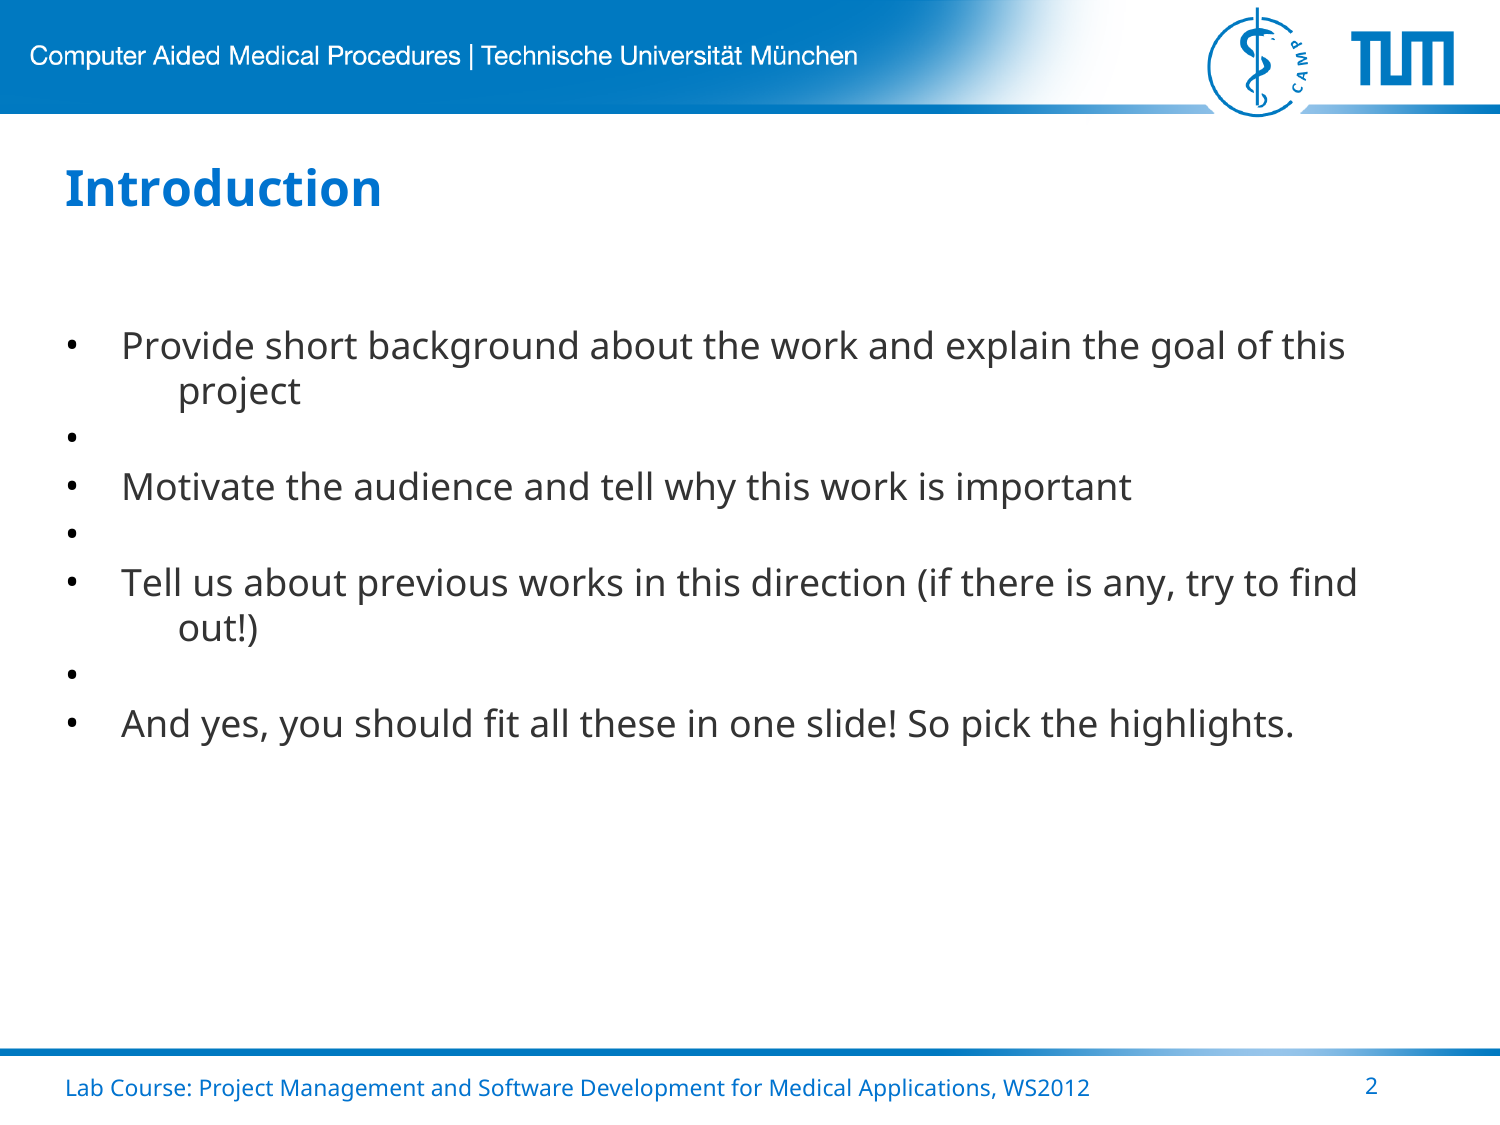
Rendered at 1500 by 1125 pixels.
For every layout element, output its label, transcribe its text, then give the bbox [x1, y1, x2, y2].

title Introduction [50, 148, 1447, 288]
text_box 2 [1350, 1062, 1445, 1113]
text_box Lab Course: Project Management and Software Development for Medical Applications, WS2012 [50, 1062, 1124, 1113]
list Provide short background about the work and explain the goal of this project Motivate the audience and tell why this work is important Tell us about previous works in this direction (if there is any, try to find out!) And yes, you should fit all these in one slide! So pick the highlights. [50, 314, 1447, 1024]
